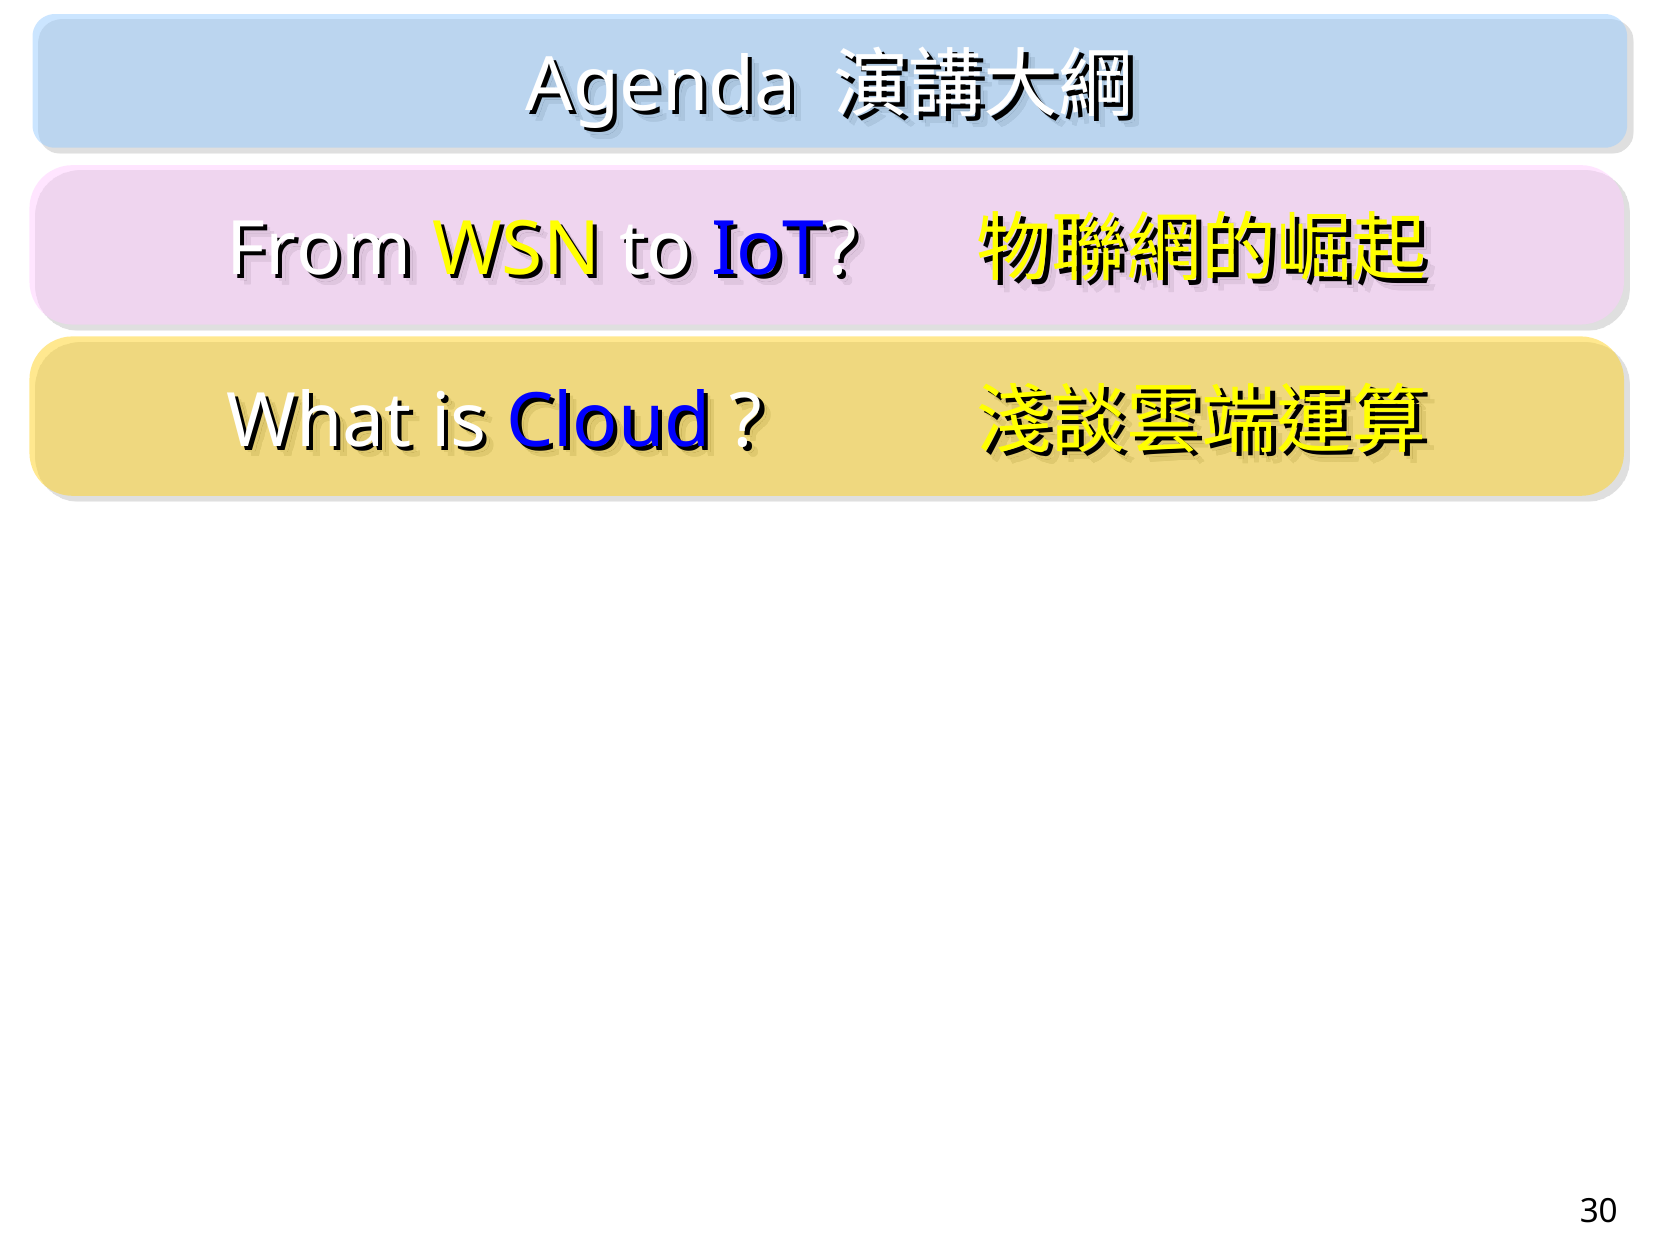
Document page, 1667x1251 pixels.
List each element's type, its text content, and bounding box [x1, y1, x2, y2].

text_box Agenda 演講大綱 [32, 14, 1628, 148]
text_box What is Cloud ? 淺談雲端運算 [29, 336, 1625, 496]
text_box From WSN to IoT? 物聯網的崛起 [29, 165, 1625, 325]
